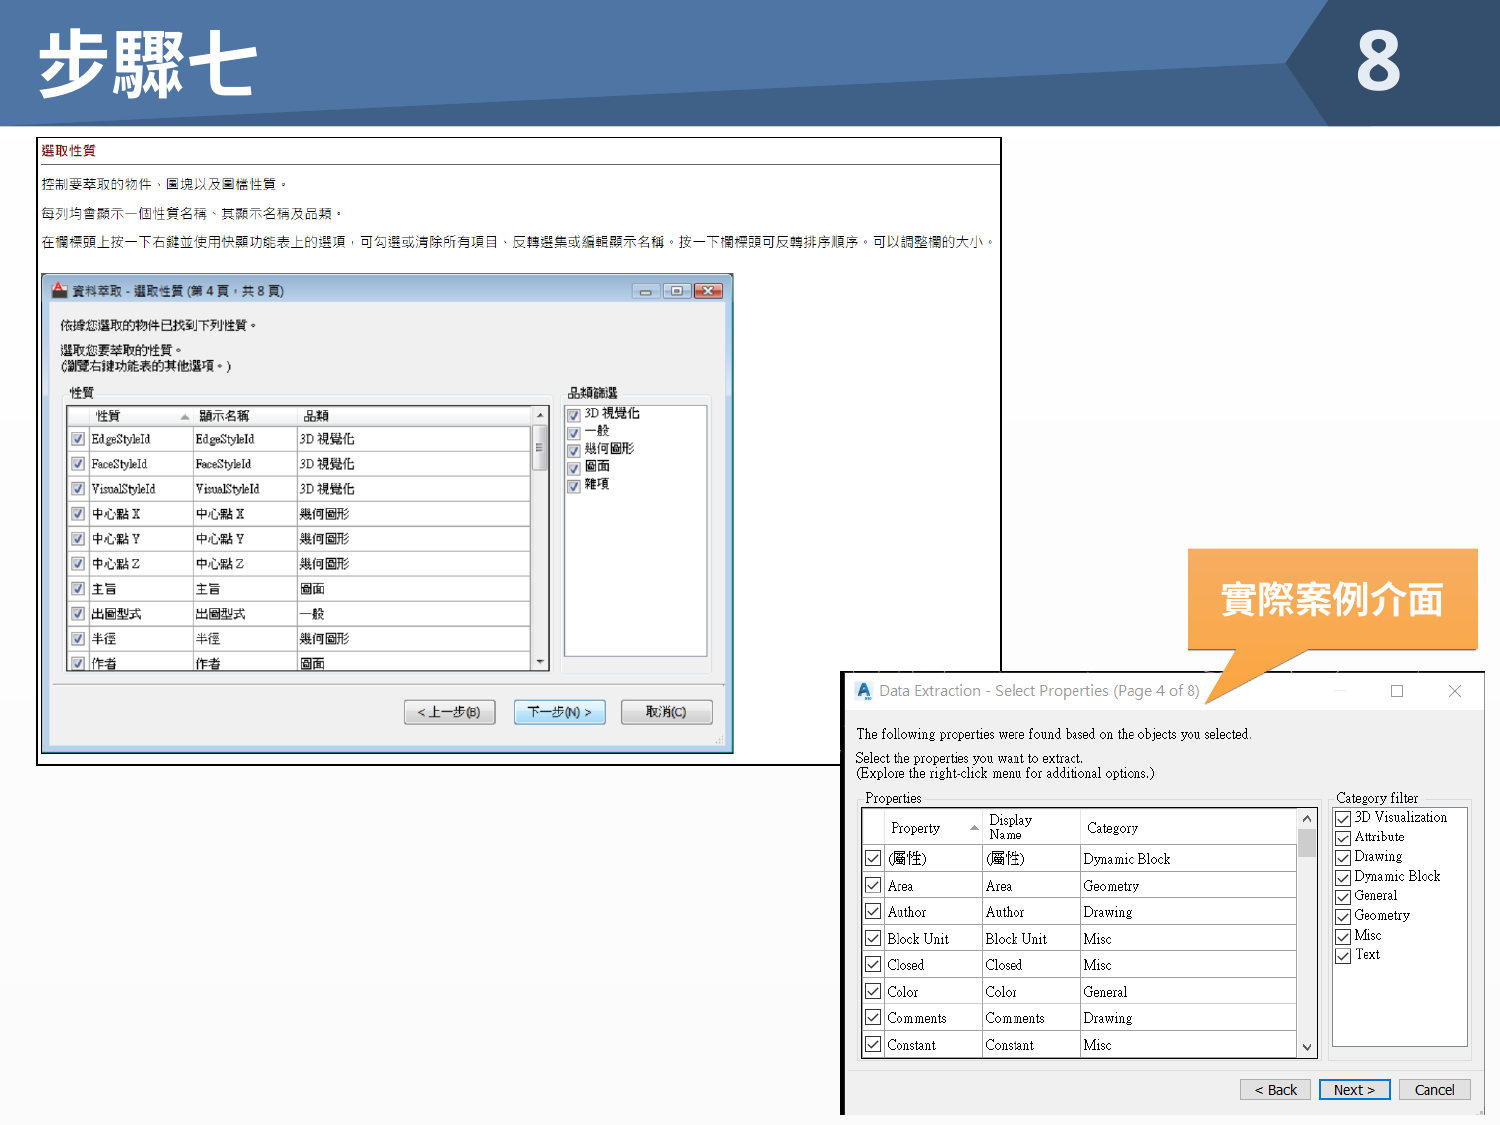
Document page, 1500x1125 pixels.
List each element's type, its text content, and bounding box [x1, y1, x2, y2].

picture [37, 138, 1485, 1116]
text_box 實際案例介面 [1188, 548, 1478, 705]
text_box 步驟七 [21, 9, 1282, 116]
text_box 8 [1340, 0, 1500, 116]
